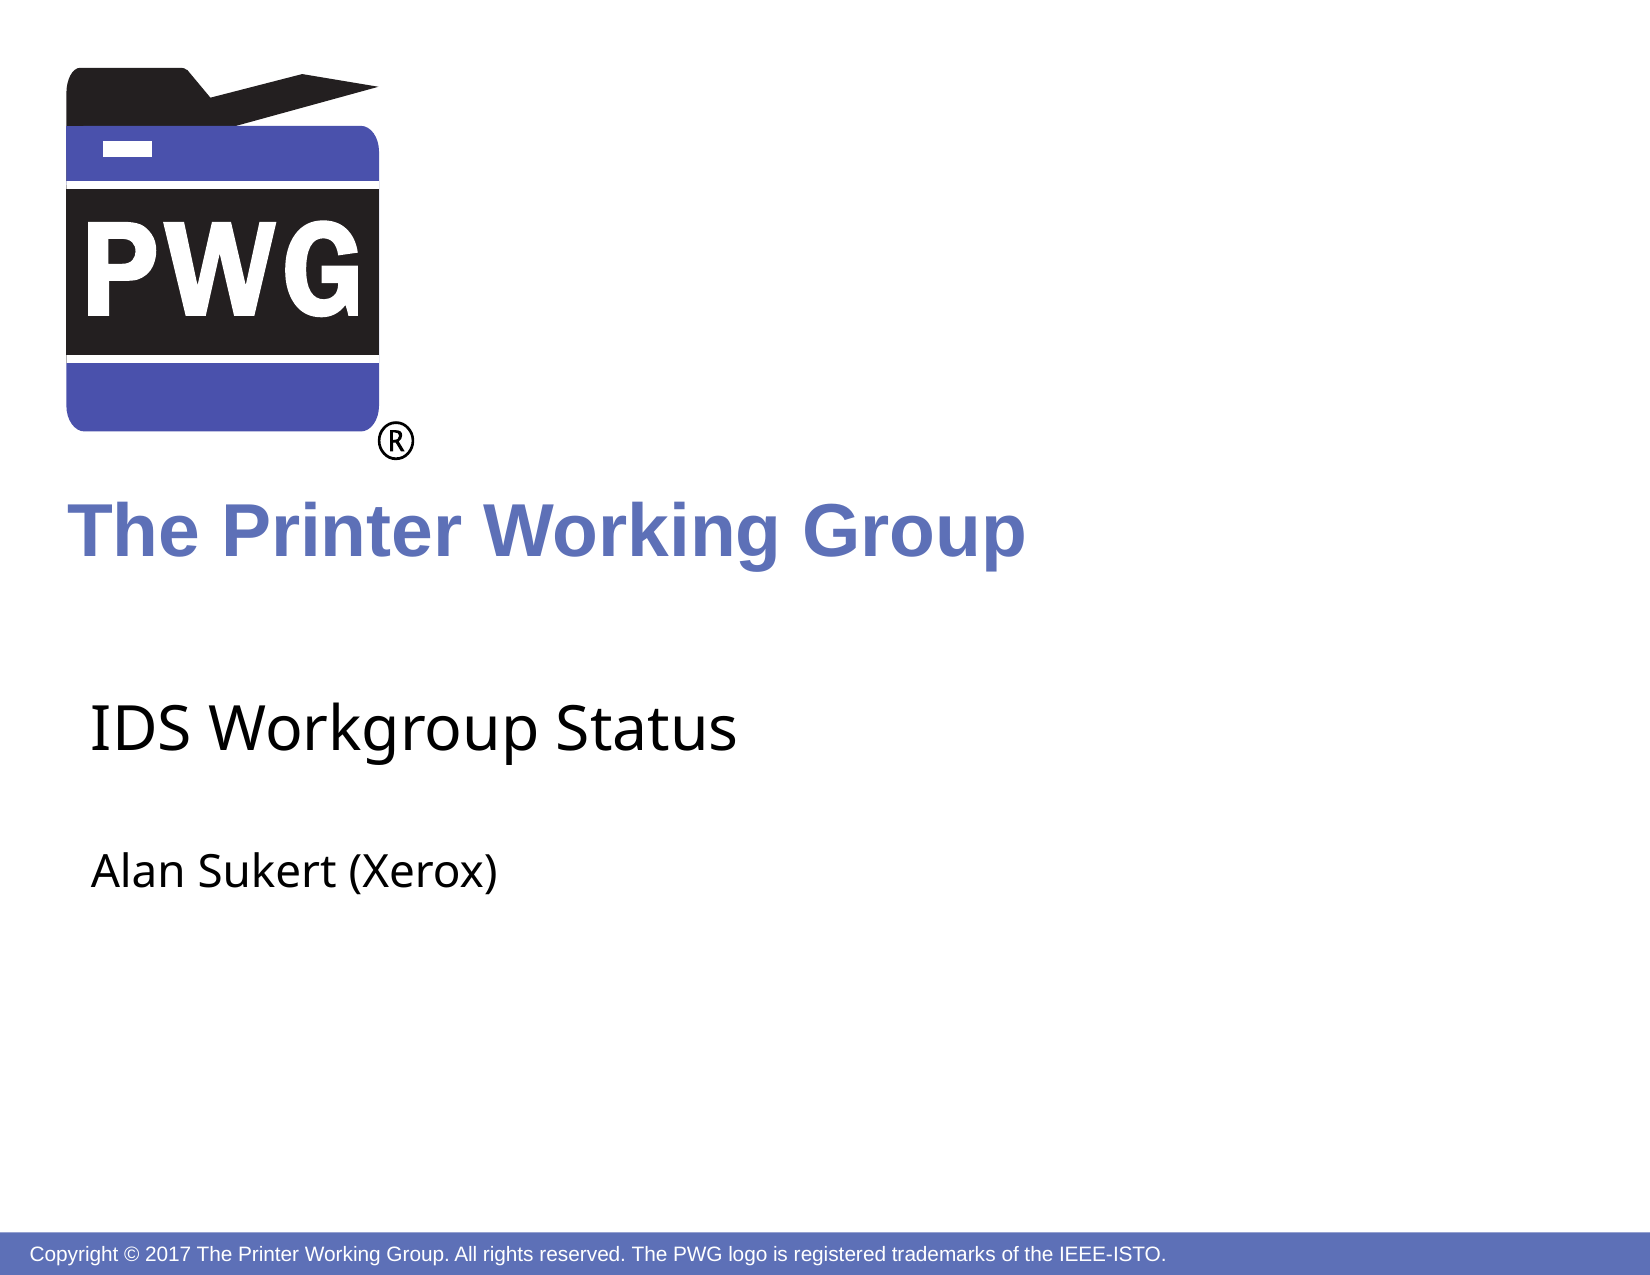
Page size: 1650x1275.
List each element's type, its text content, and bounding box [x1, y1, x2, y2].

title IDS Workgroup Status [82, 680, 1585, 800]
text_box Alan Sukert (Xerox) [82, 832, 1568, 1233]
